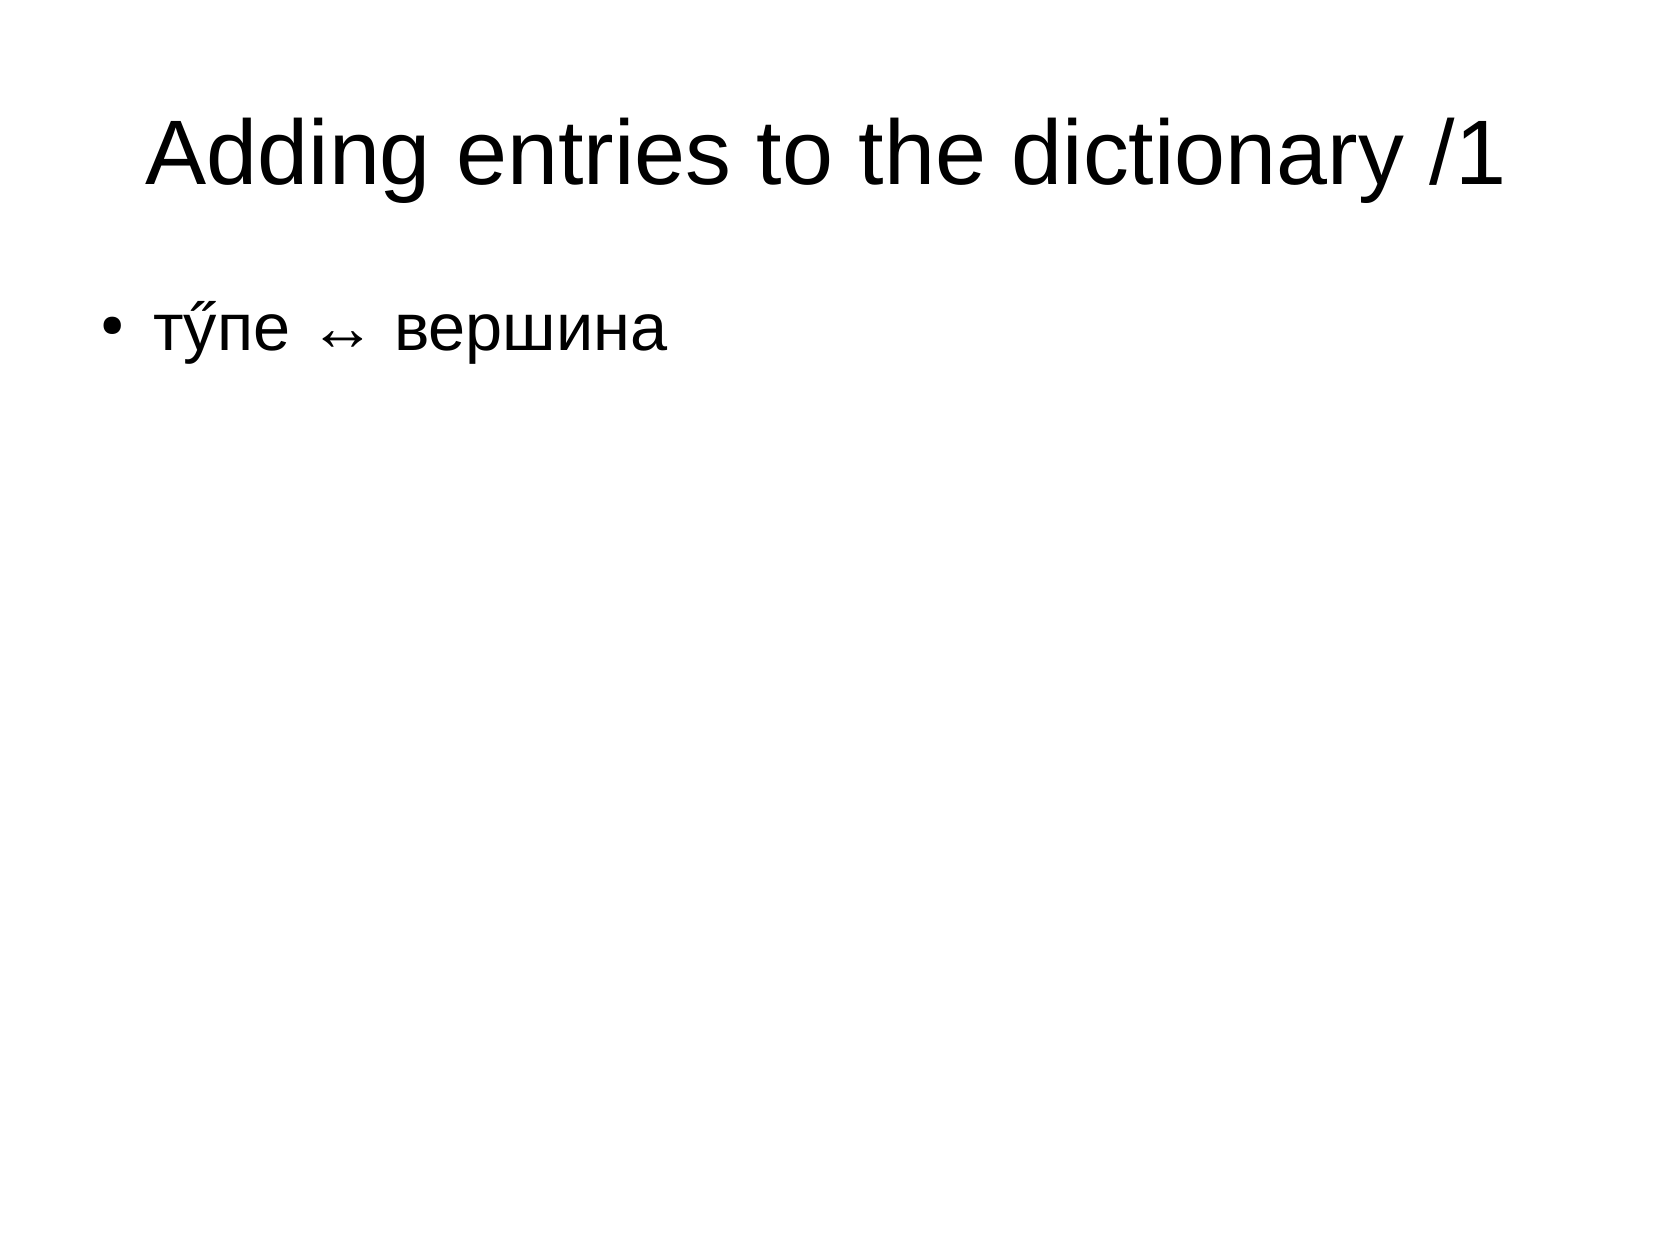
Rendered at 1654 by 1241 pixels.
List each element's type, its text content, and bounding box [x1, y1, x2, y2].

list тӳпе ↔ вершина [82, 290, 1571, 1094]
title Adding entries to the dictionary /1 [82, 56, 1571, 250]
